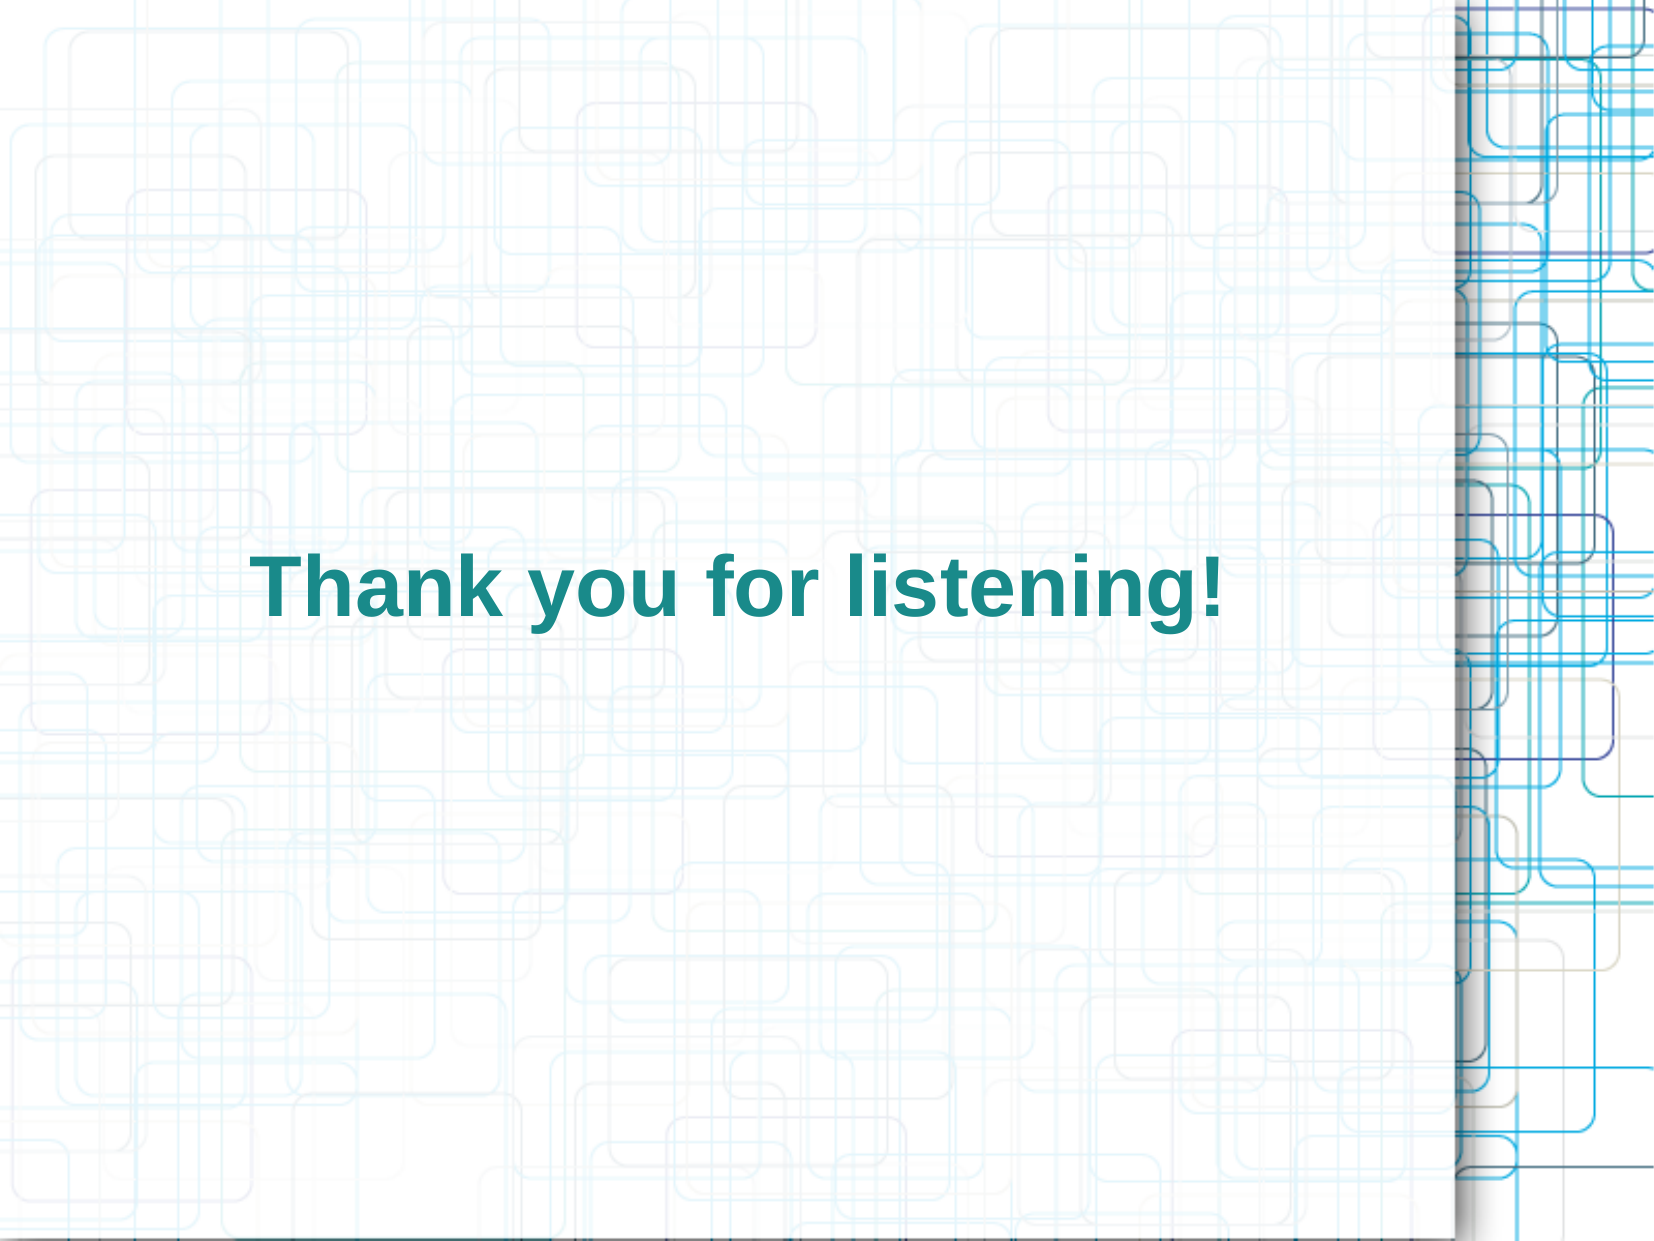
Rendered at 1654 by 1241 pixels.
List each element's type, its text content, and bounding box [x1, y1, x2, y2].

picture [0, 0, 1654, 1241]
title Thank you for listening! [60, 482, 1419, 691]
